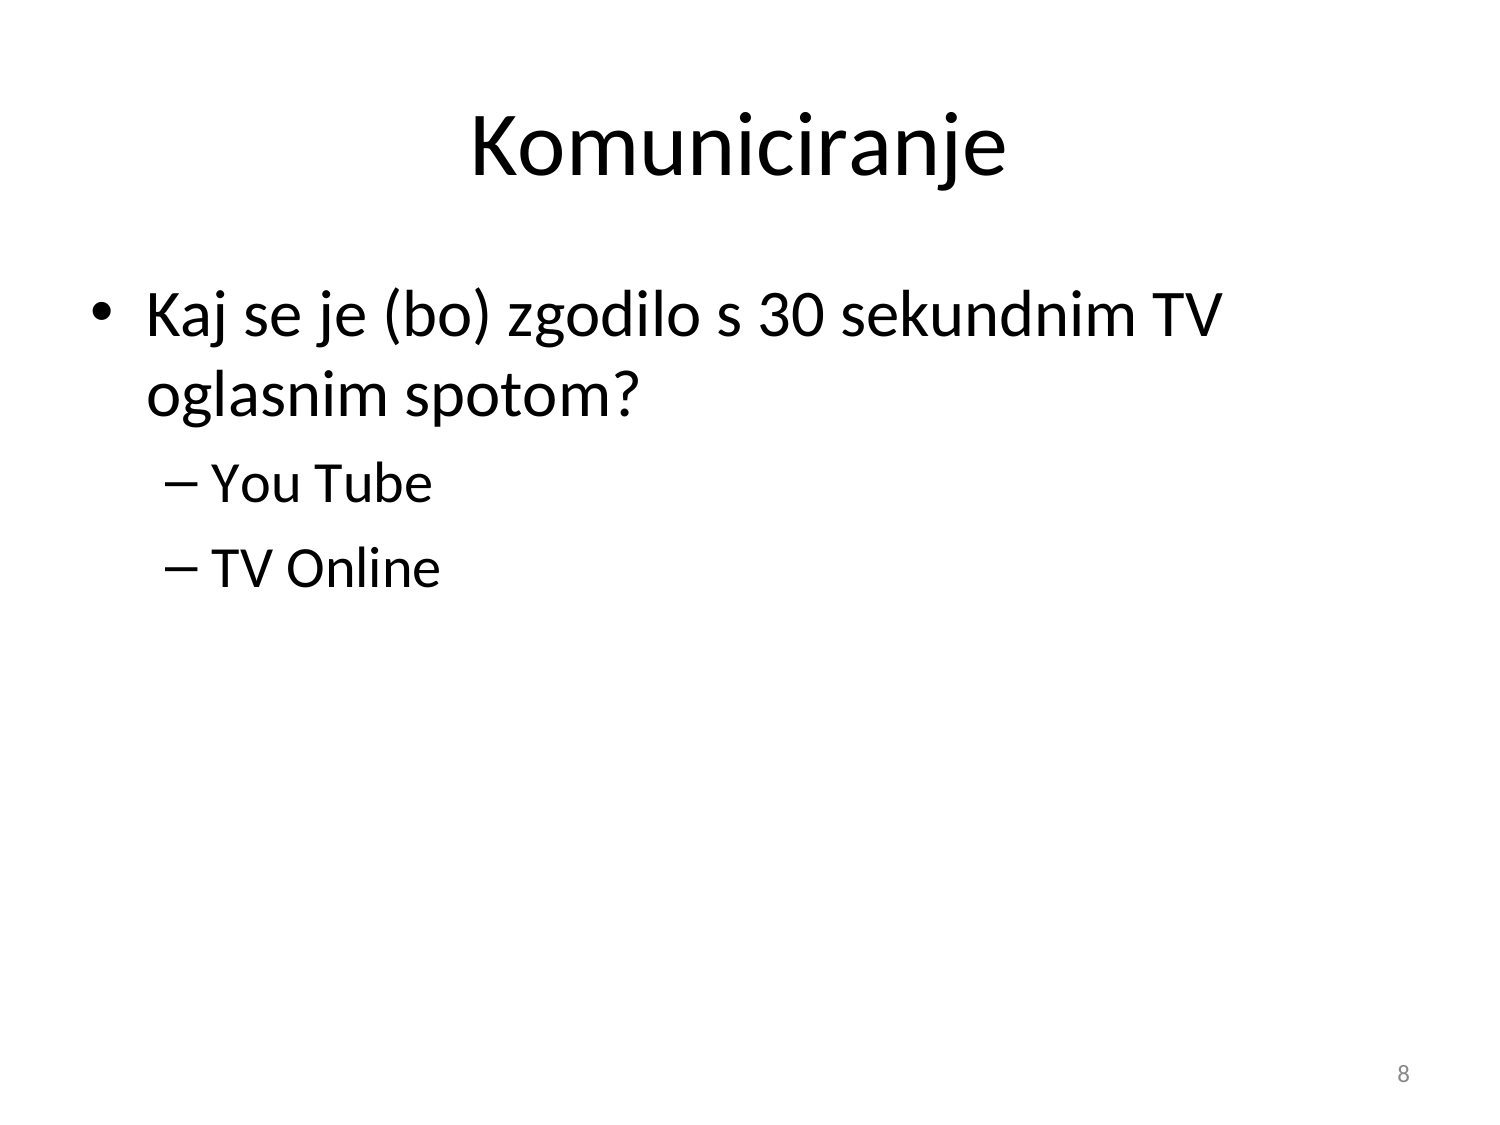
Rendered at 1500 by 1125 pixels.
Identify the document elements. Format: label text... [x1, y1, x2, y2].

list Kaj se je (bo) zgodilo s 30 sekundnim TV oglasnim spotom? You Tube TV Online [75, 262, 1426, 1006]
text_box <number> [1074, 1042, 1426, 1103]
title Komuniciranje [75, 45, 1426, 233]
